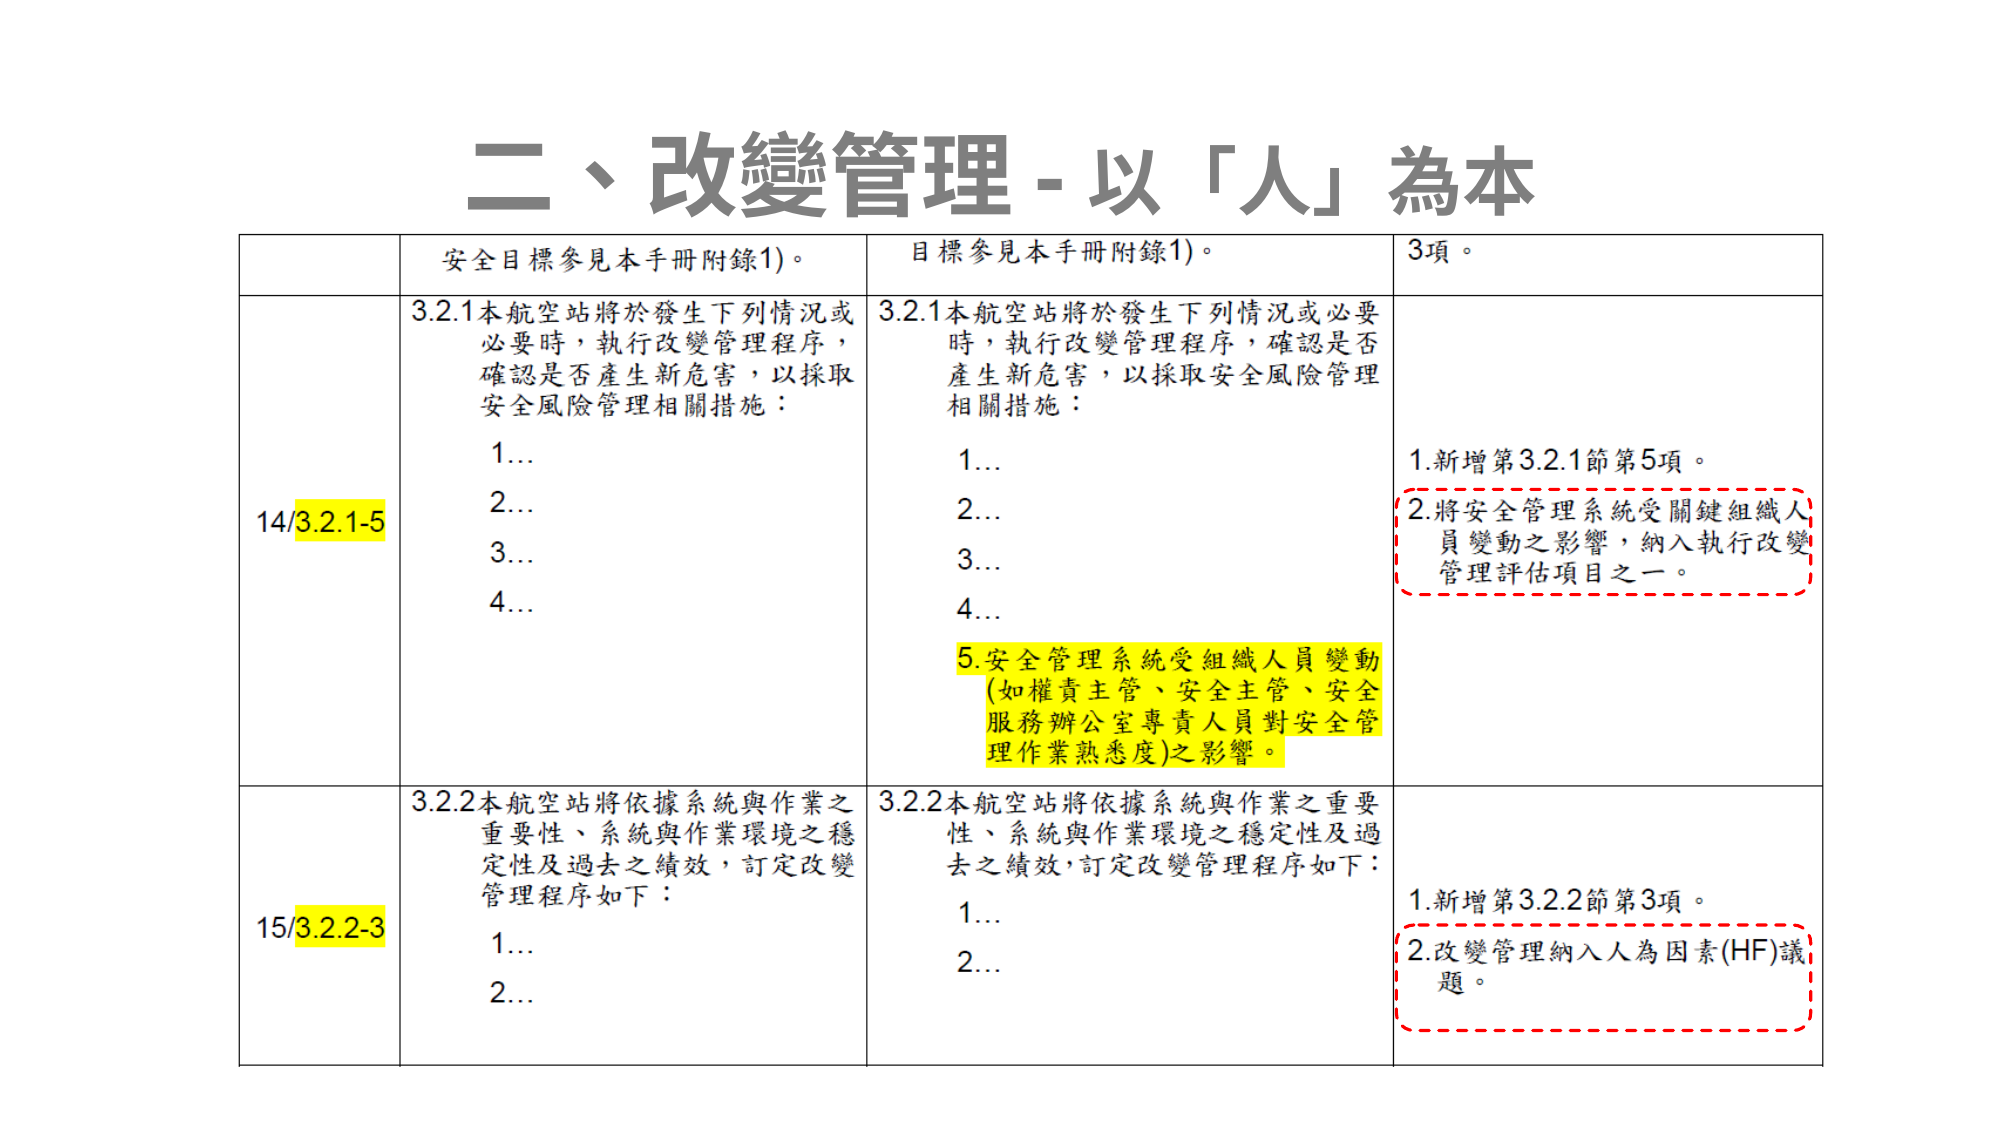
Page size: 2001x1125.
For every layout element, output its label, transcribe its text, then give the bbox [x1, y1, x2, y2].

text_box 二、改變管理-以「人」為本 [123, 110, 1877, 236]
picture [232, 221, 1834, 1072]
